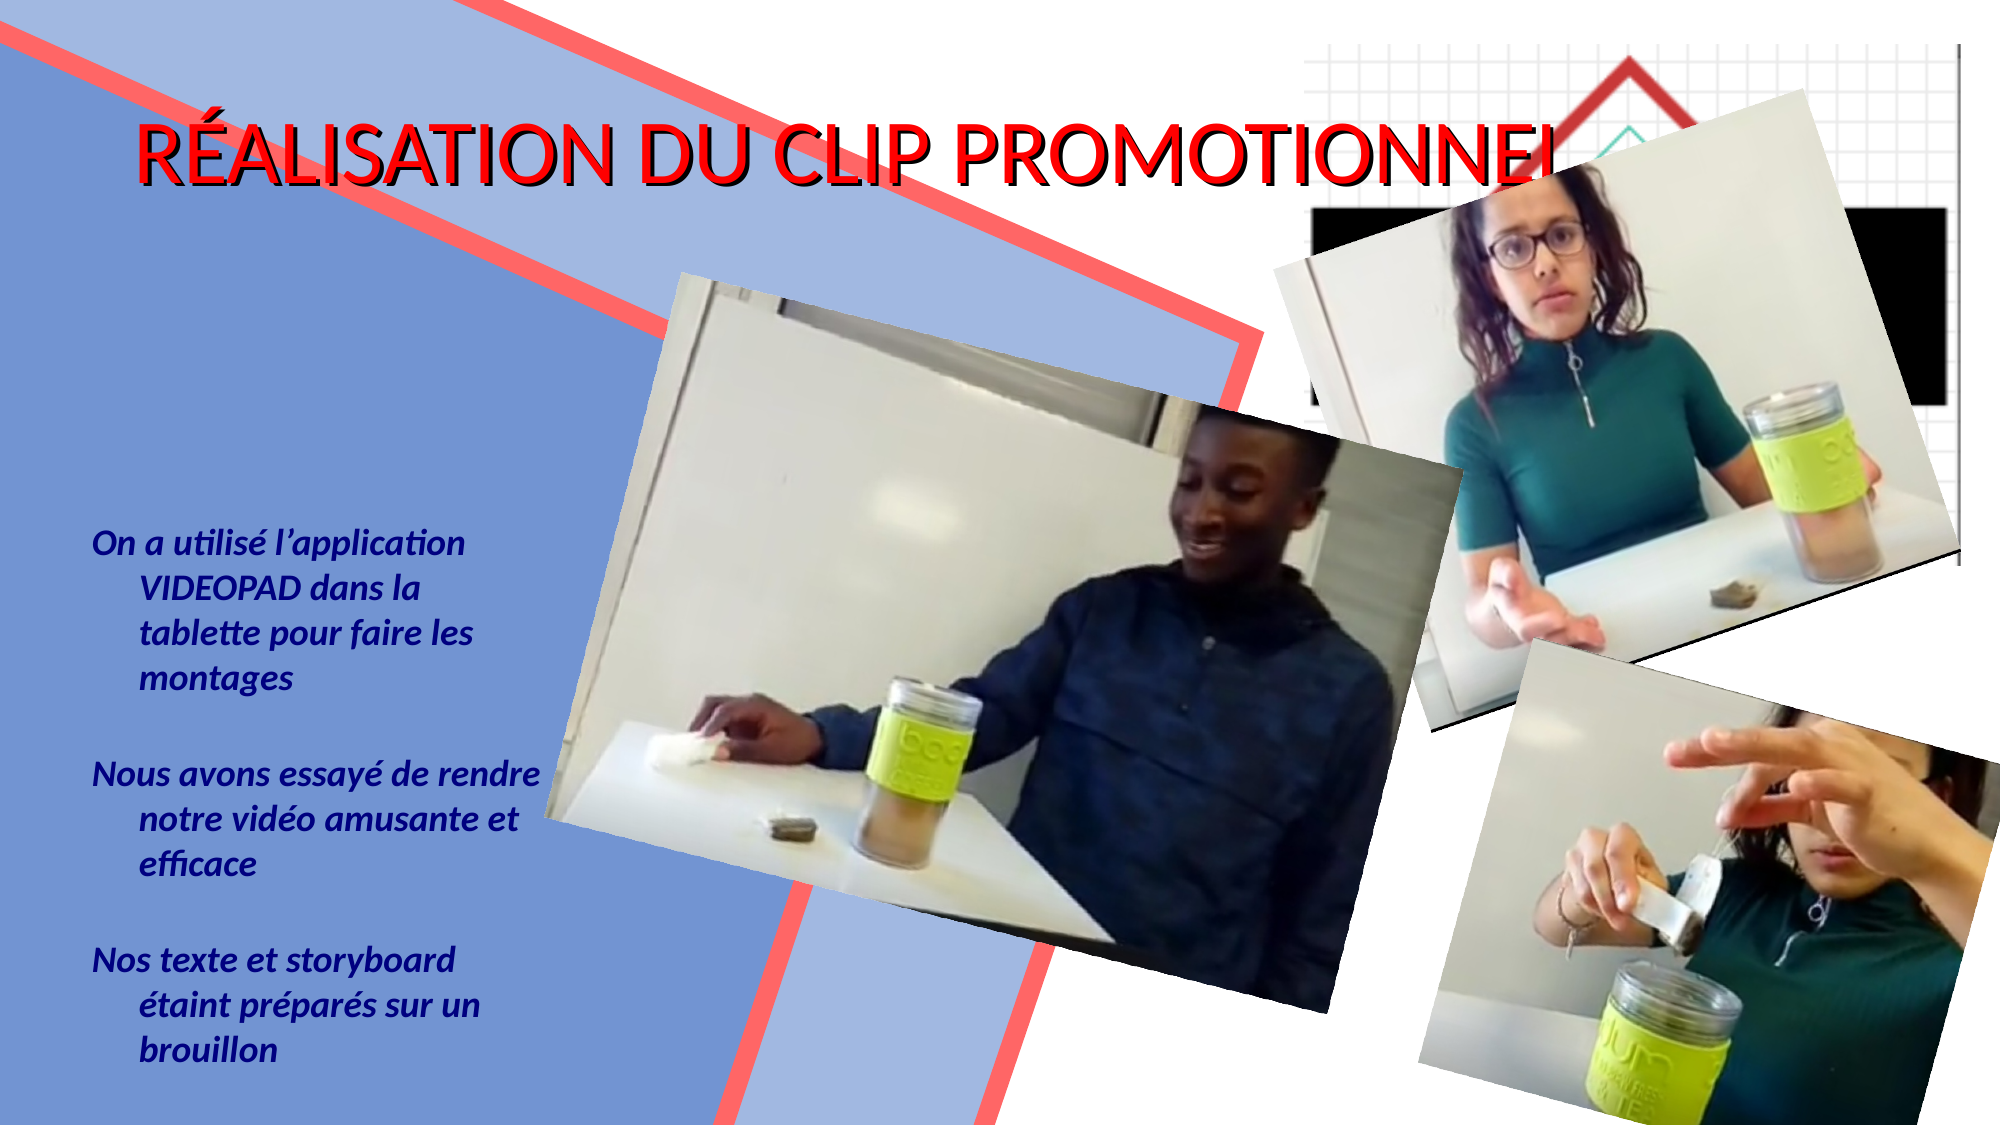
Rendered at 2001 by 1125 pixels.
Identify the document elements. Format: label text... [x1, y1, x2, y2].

picture [543, 44, 2000, 1125]
text_box RÉALISATION DU CLIP PROMOTIONNEL [118, 83, 1726, 211]
text_box On a utilisé l’application VIDEOPAD dans la tablette pour faire les montages Nous avons essayé de rendre notre vidéo amusante et efficace Nos texte et storyboard étaint préparés sur un brouillon [30, 511, 560, 1125]
